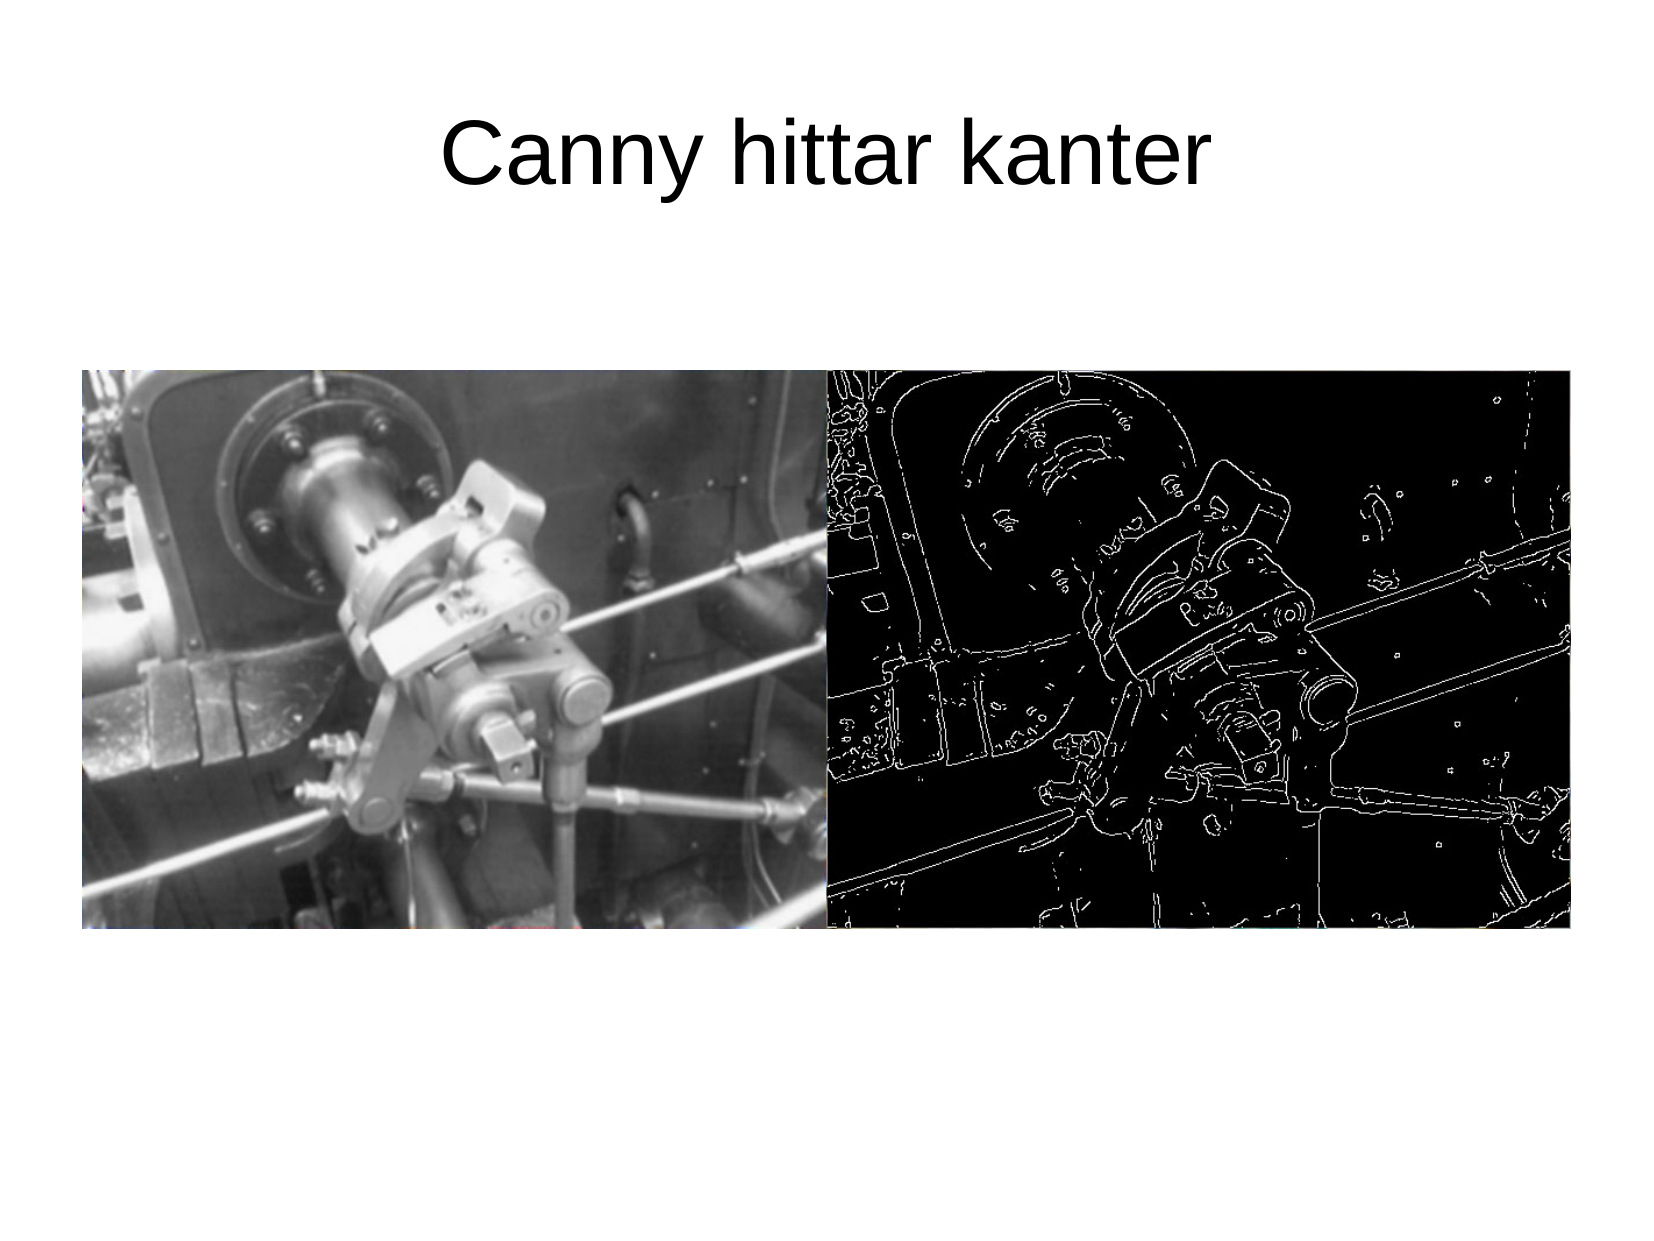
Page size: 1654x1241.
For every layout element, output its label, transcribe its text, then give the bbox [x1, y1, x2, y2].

picture [82, 370, 1571, 929]
title Canny hittar kanter [82, 49, 1571, 257]
